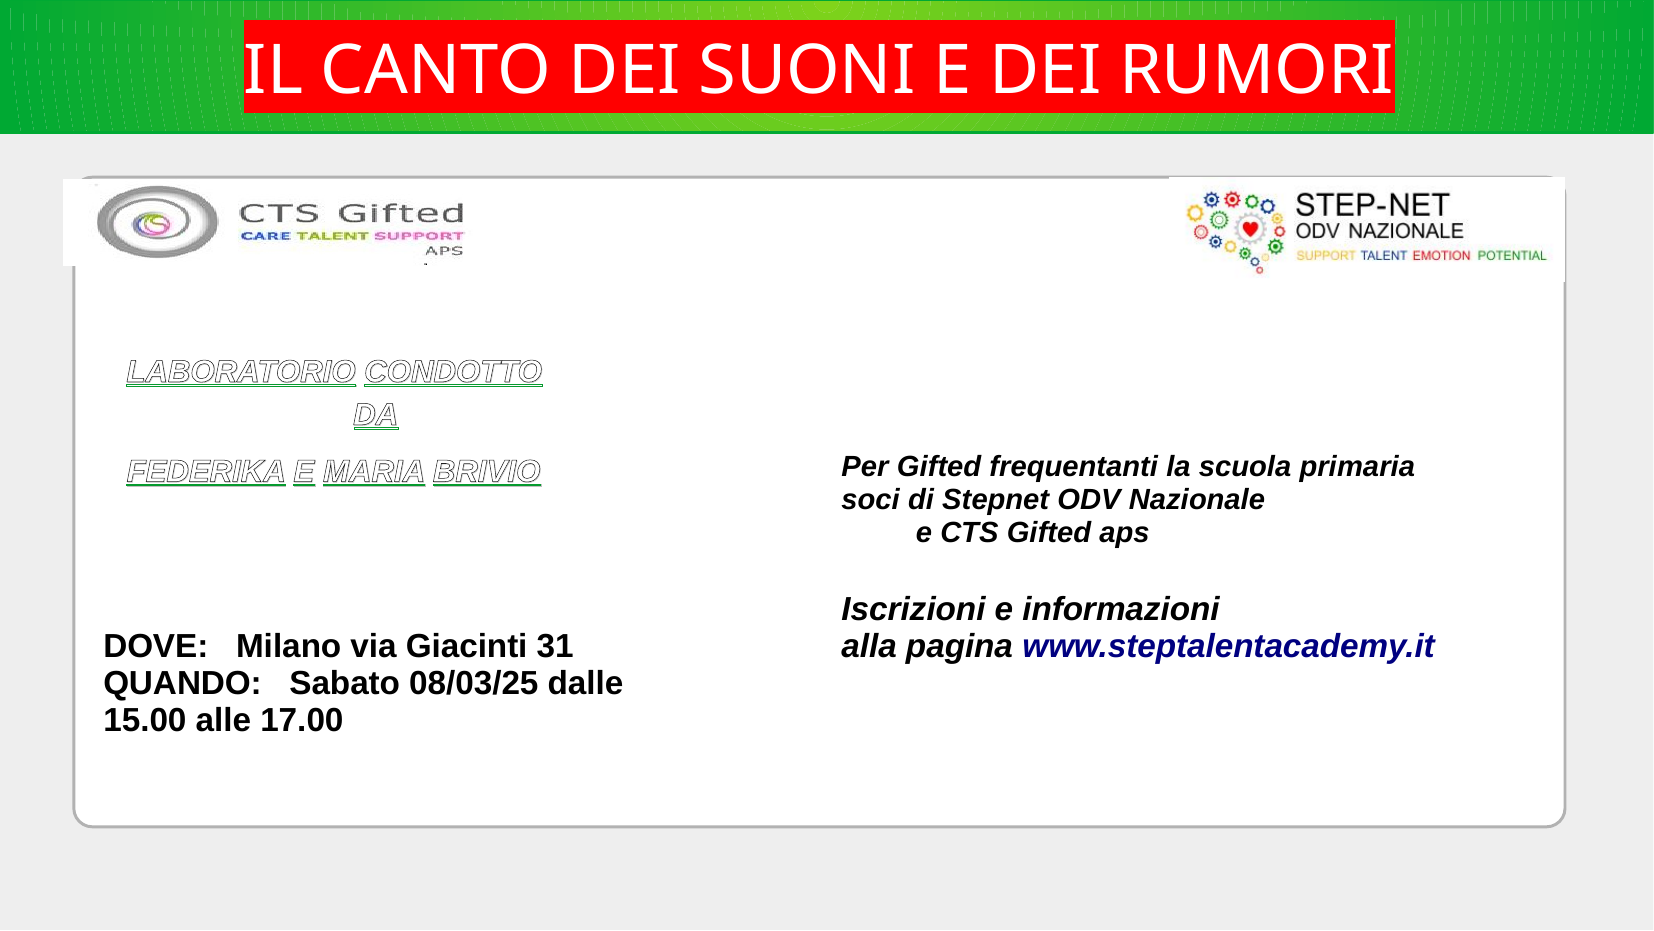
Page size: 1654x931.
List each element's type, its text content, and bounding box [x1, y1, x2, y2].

list LABORATORIO CONDOTTO DA FEDERIKA E MARIA BRIVIO [29, 147, 758, 798]
text_box DOVE: Milano via Giacinti 31 QUANDO: Sabato 08/03/25 dalle 15.00 alle 17.00 [88, 620, 759, 719]
picture [1169, 177, 1565, 282]
text_box Per Gifted frequentanti la scuola primaria soci di Stepnet ODV Nazionale e CTS Gifted aps Iscrizioni e informazioni alla pagina www.steptalentacademy.it [826, 442, 1451, 714]
title IL CANTO DEI SUONI E DEI RUMORI [73, 14, 1565, 119]
picture [63, 179, 473, 266]
